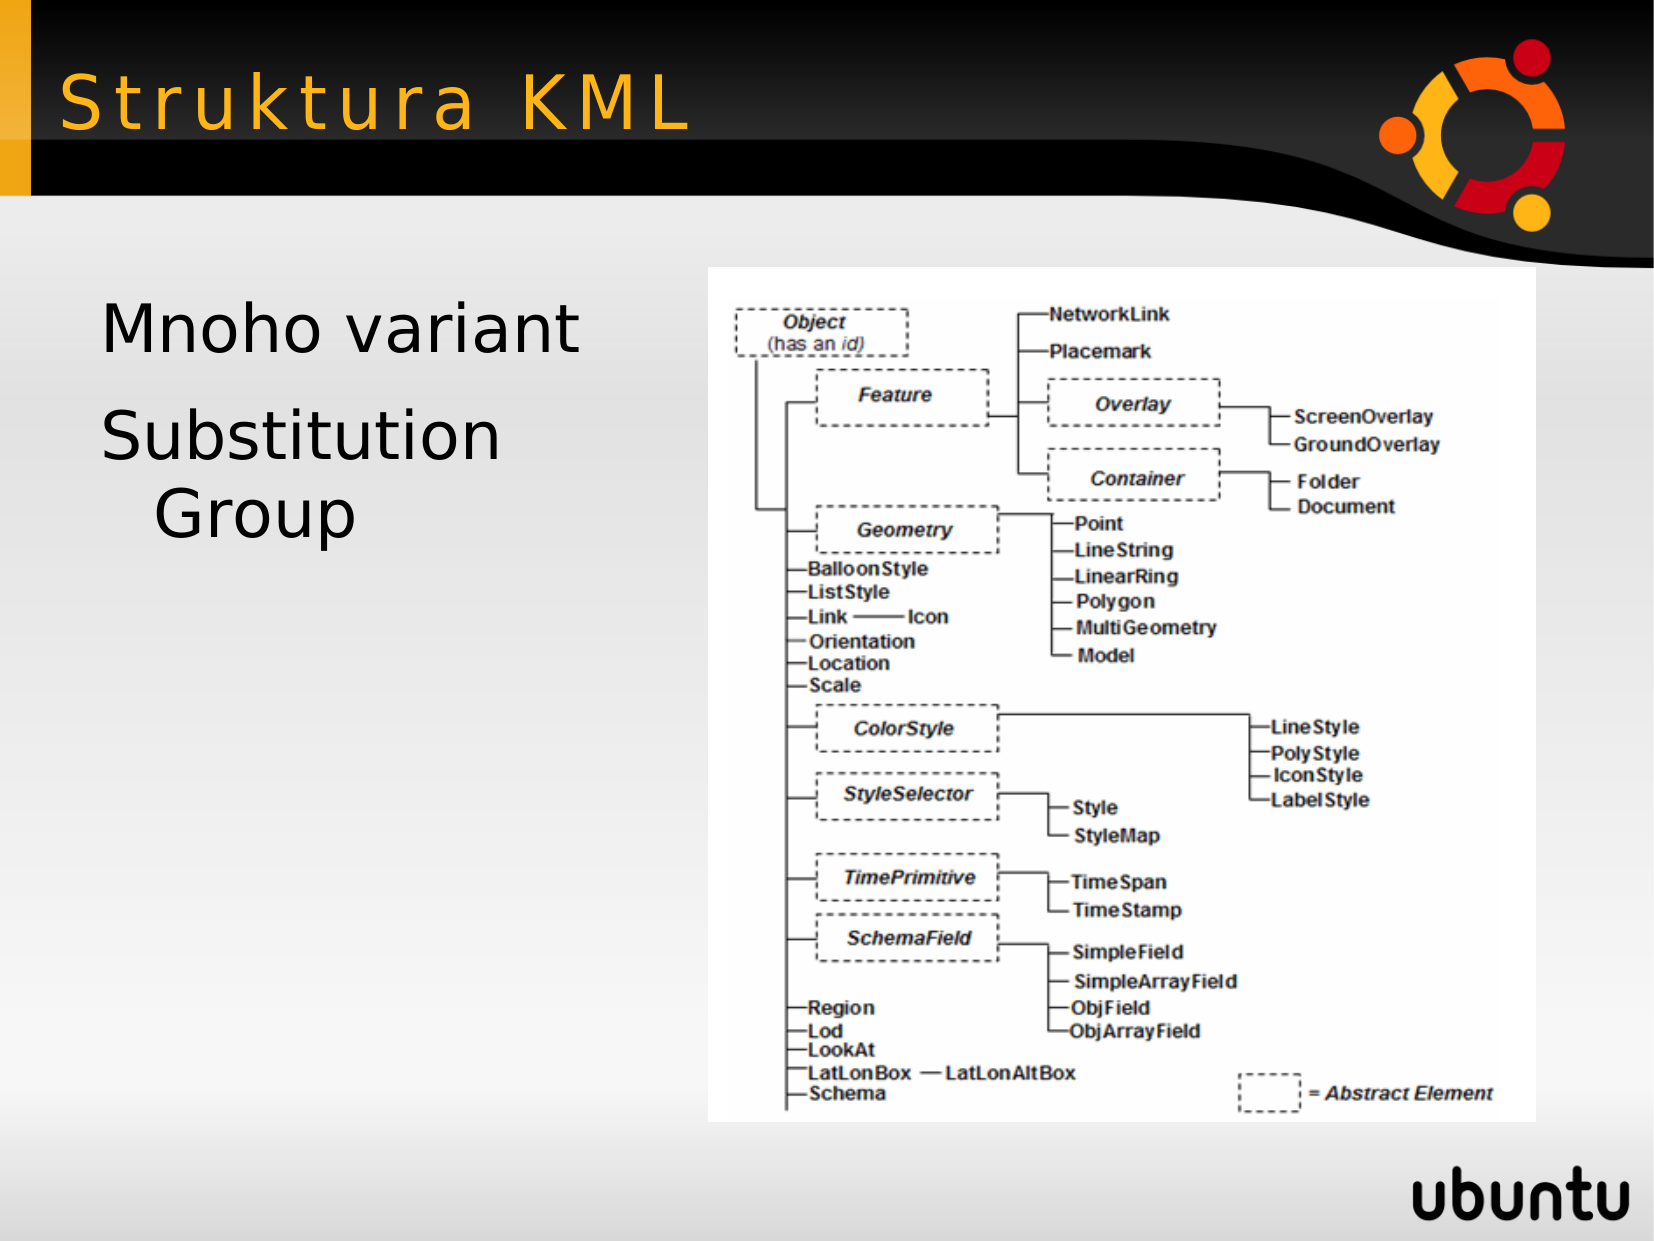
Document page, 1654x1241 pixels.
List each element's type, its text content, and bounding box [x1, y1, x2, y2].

title Struktura KML [59, 29, 1270, 178]
picture [0, 0, 1654, 1241]
list Mnoho variant Substitution Group [82, 290, 708, 1109]
